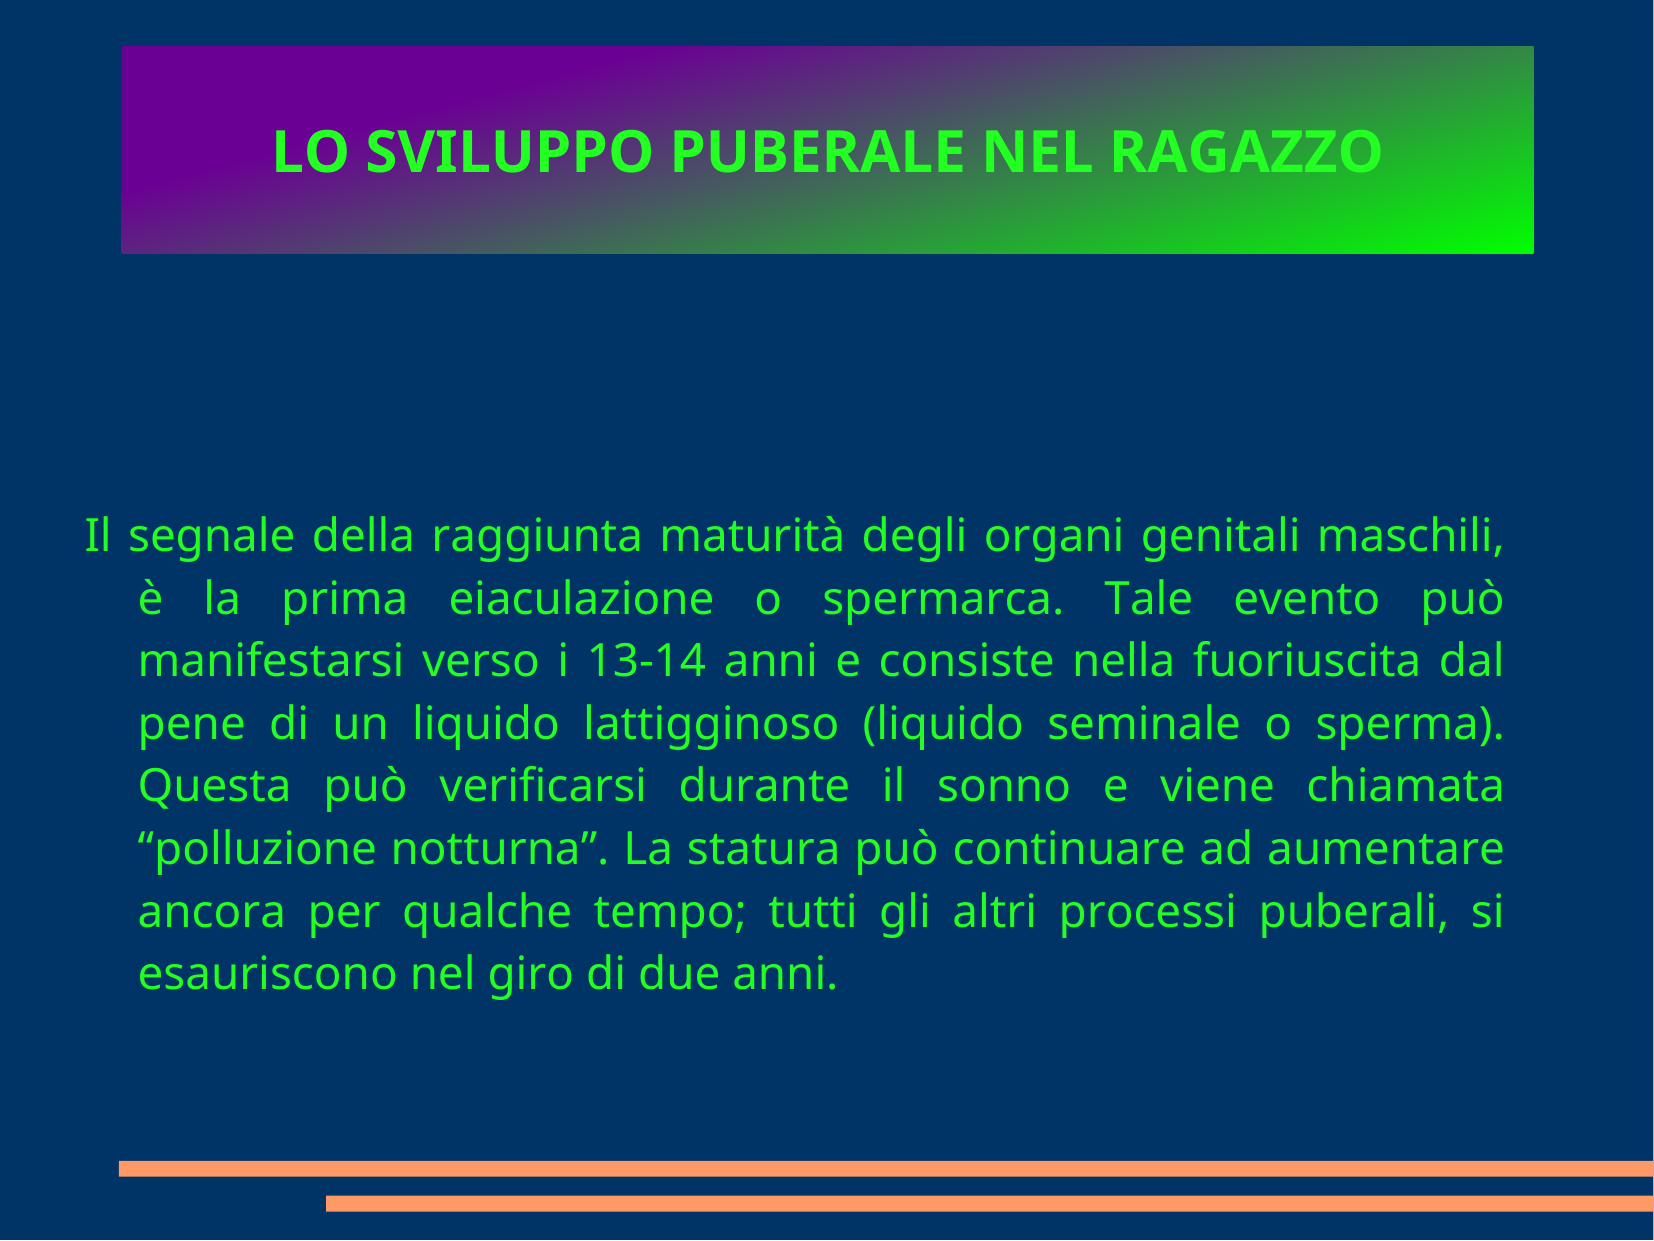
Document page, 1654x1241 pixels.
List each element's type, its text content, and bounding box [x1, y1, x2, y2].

title LO SVILUPPO PUBERALE NEL RAGAZZO [121, 46, 1534, 254]
list Il segnale della raggiunta maturità degli organi genitali maschili, è la prima eiaculazione o spermarca. Tale evento può manifestarsi verso i 13-14 anni e consiste nella fuoriuscita dal pene di un liquido lattigginoso (liquido seminale o sperma). Questa può verificarsi durante il sonno e viene chiamata “polluzione notturna”. La statura può continuare ad aumentare ancora per qualche tempo; tutti gli altri processi puberali, si esauriscono nel giro di due anni. [66, 341, 1506, 1152]
